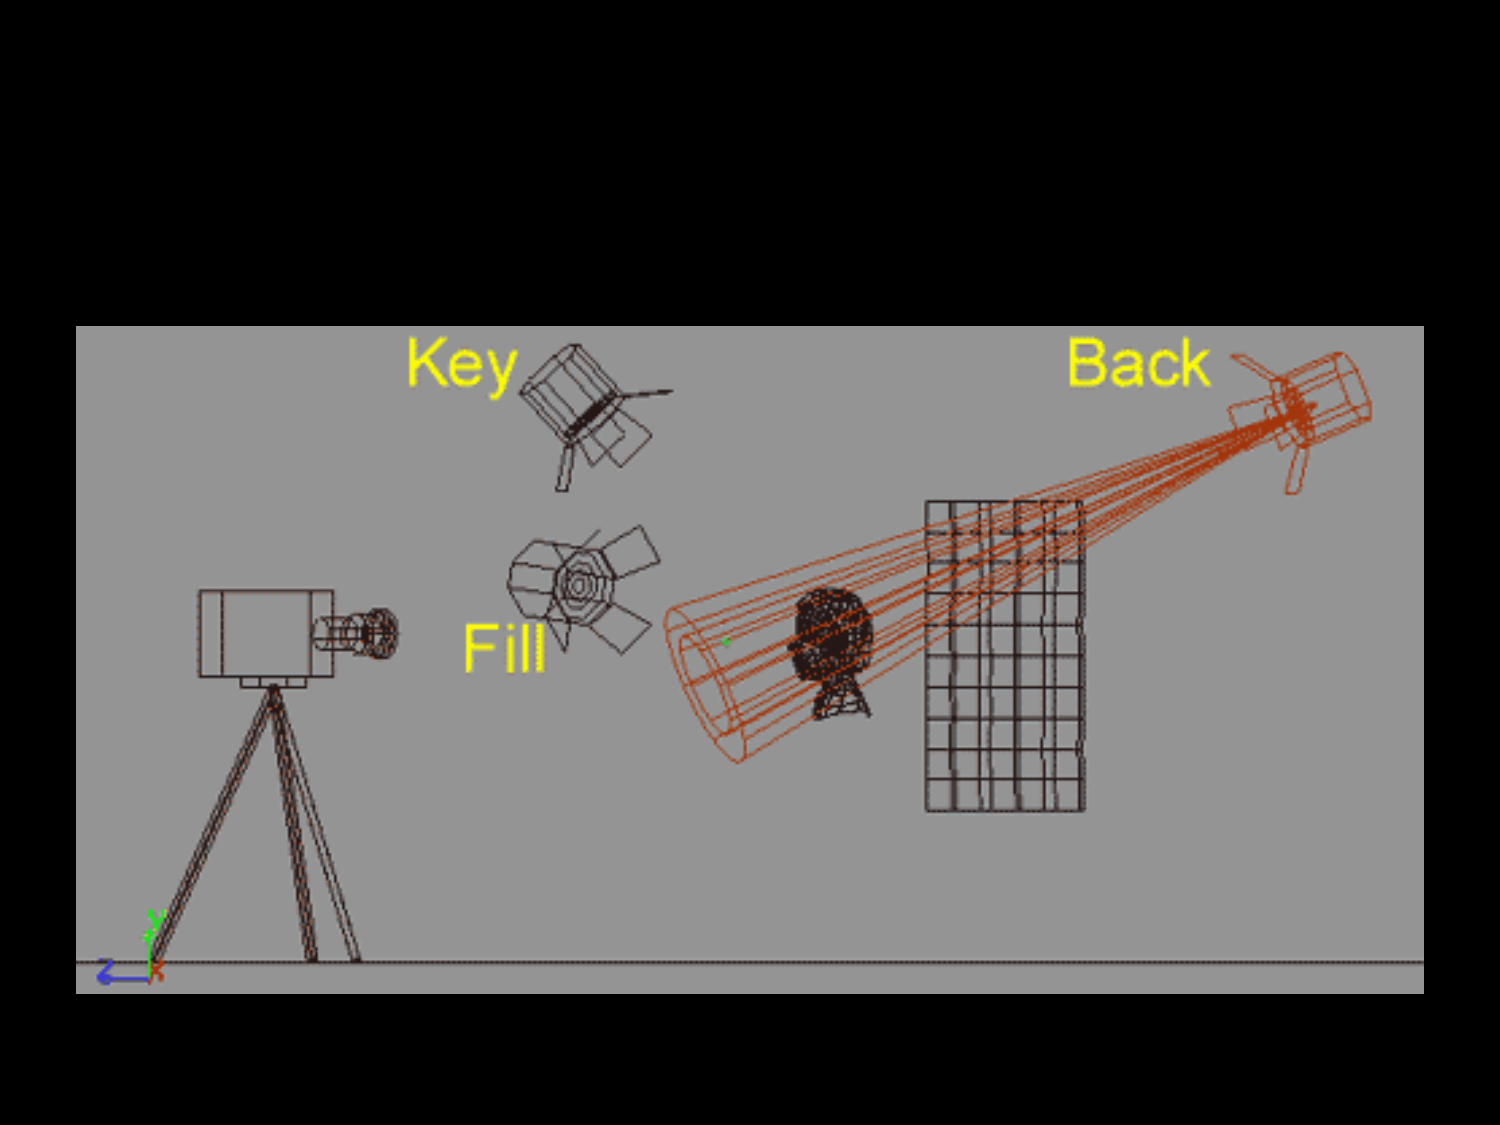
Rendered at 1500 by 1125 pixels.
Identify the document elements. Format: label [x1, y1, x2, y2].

picture [76, 326, 1424, 995]
